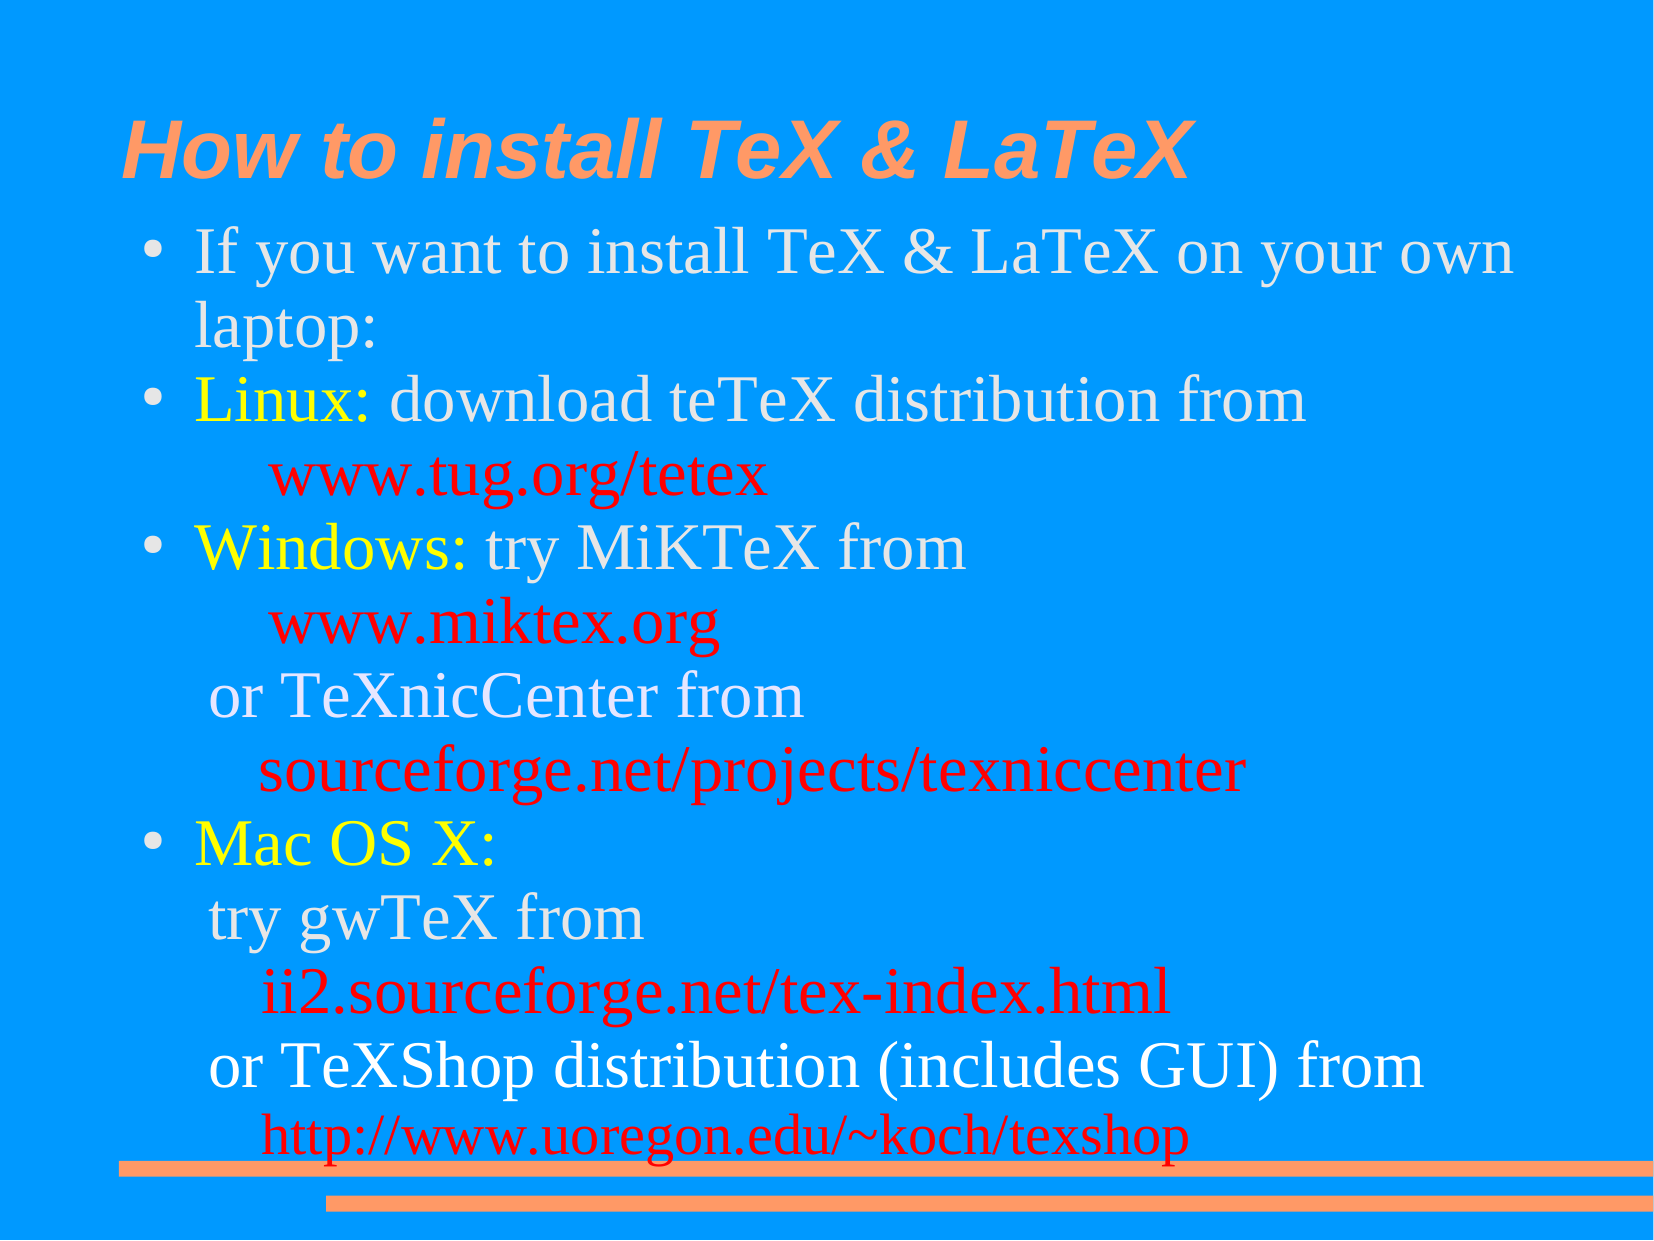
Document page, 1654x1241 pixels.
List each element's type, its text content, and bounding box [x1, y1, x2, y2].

list If you want to install TeX & LaTeX on your own laptop: Linux: download teTeX distribution from www.tug.org/tetex Windows: try MiKTeX from www.miktex.org or TeXnicCenter from sourceforge.net/projects/texniccenter Mac OS X: try gwTeX from ii2.sourceforge.net/tex-index.html or TeXShop distribution (includes GUI) from http://www.uoregon.edu/~koch/texshop [123, 213, 1563, 1167]
title How to install TeX & LaTeX [121, 46, 1534, 254]
